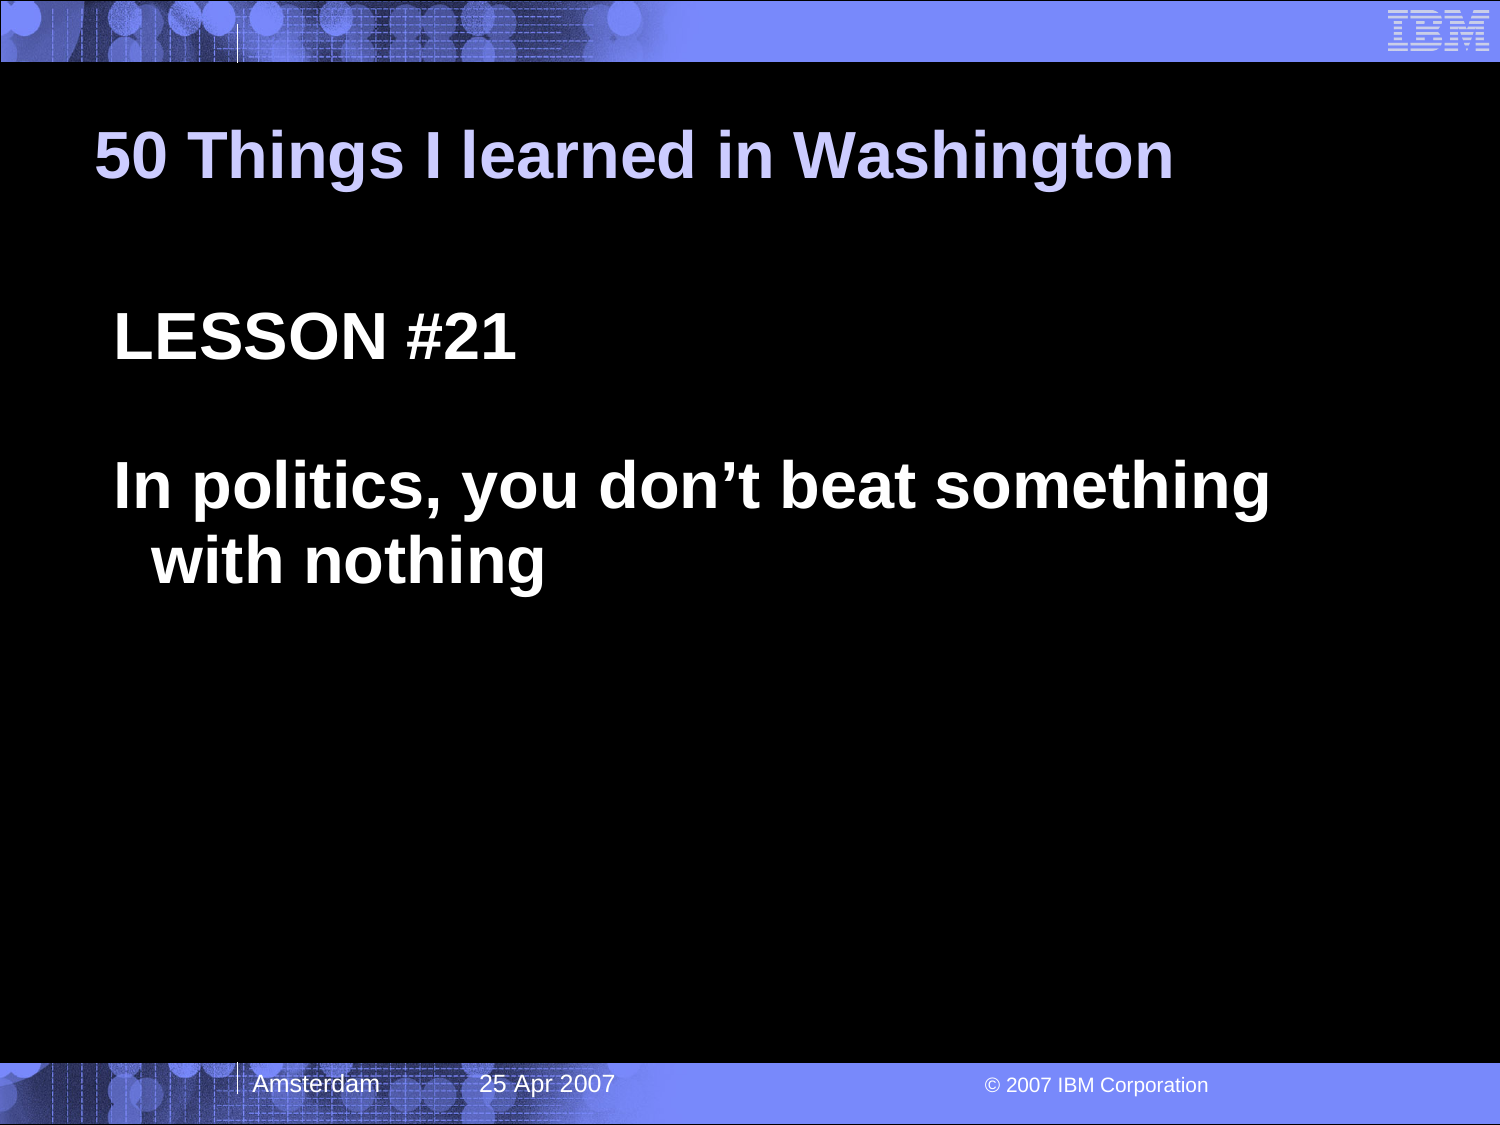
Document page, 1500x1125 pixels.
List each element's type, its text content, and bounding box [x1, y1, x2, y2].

picture [1, 1, 1500, 62]
title 50 Things I learned in Washington [79, 116, 1433, 205]
picture [0, 1063, 1500, 1124]
list LESSON #21 In politics, you don’t beat something with nothing [99, 291, 1389, 1037]
